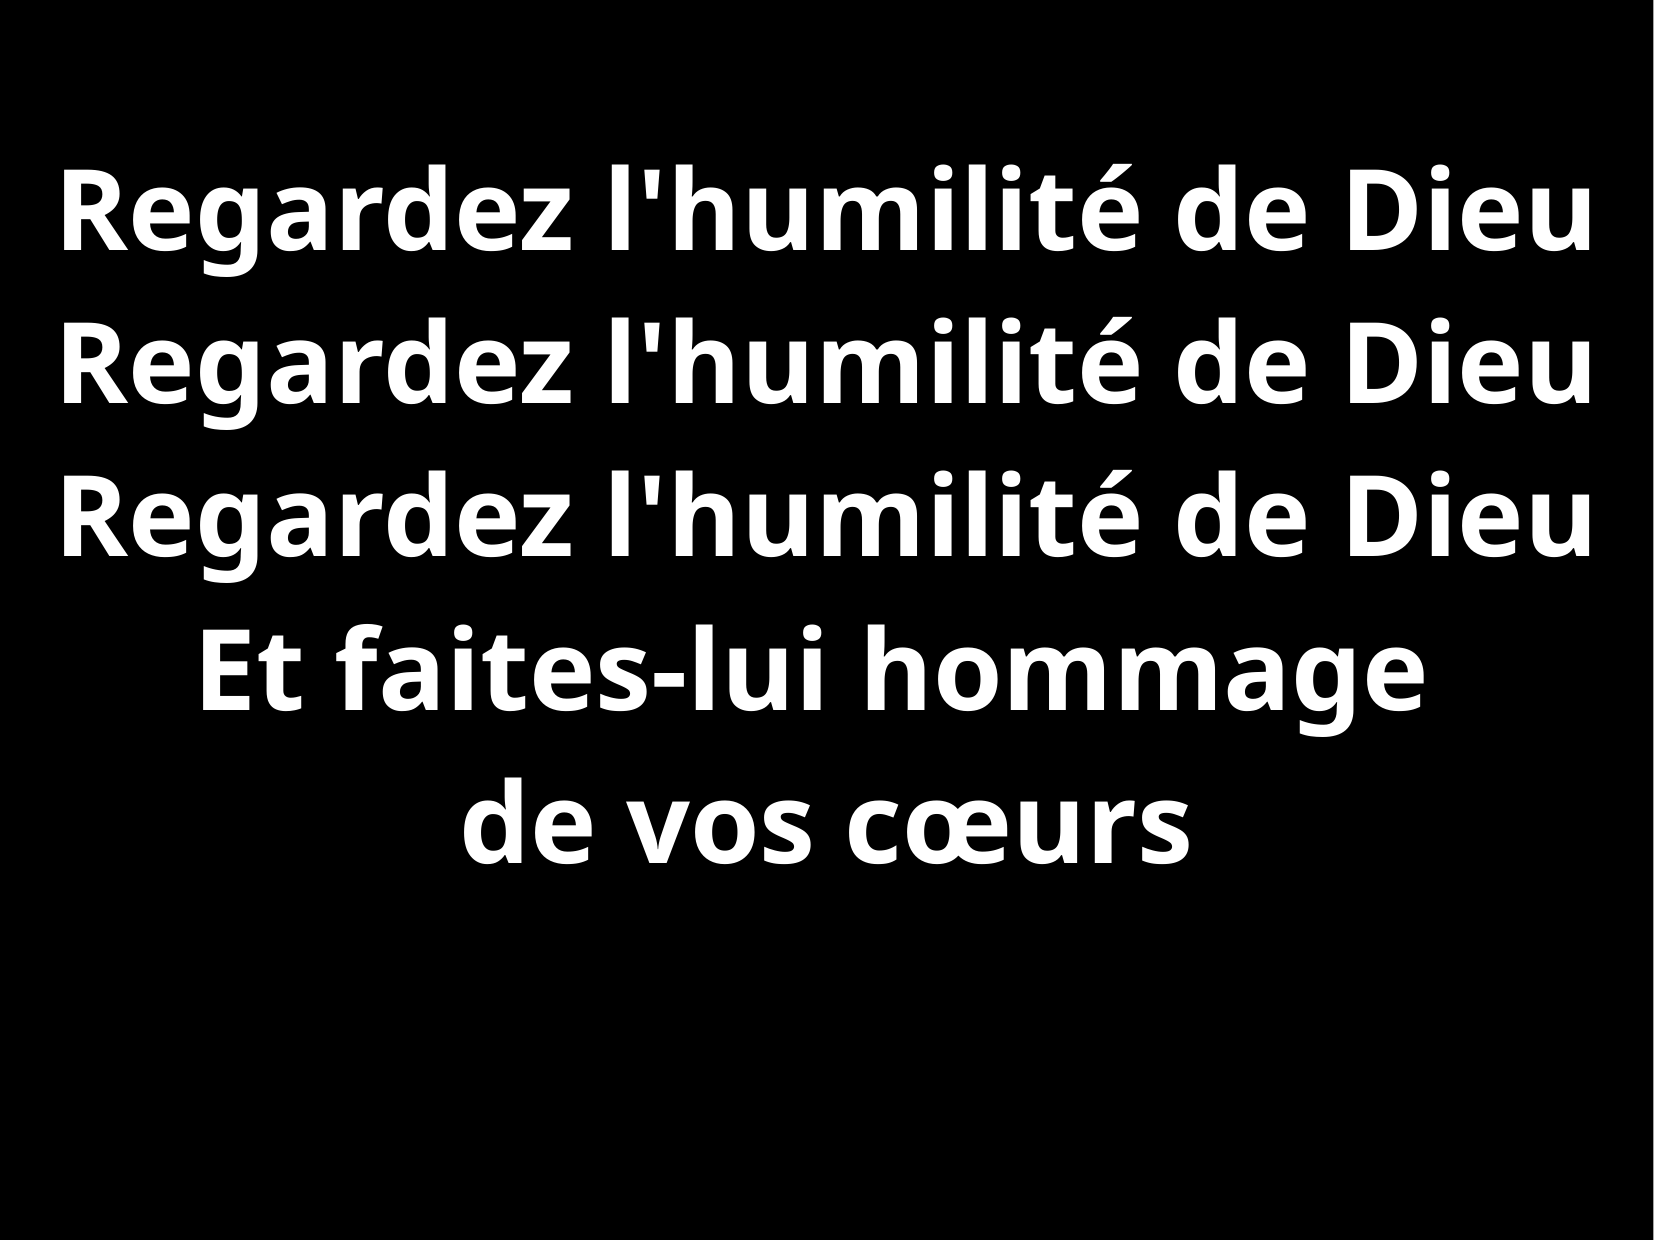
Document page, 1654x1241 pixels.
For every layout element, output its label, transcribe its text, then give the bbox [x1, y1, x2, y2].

subtitle Regardez l'humilité de Dieu Regardez l'humilité de Dieu Regardez l'humilité de Dieu Et faites-lui hommage de vos cœurs [47, 70, 1607, 1109]
